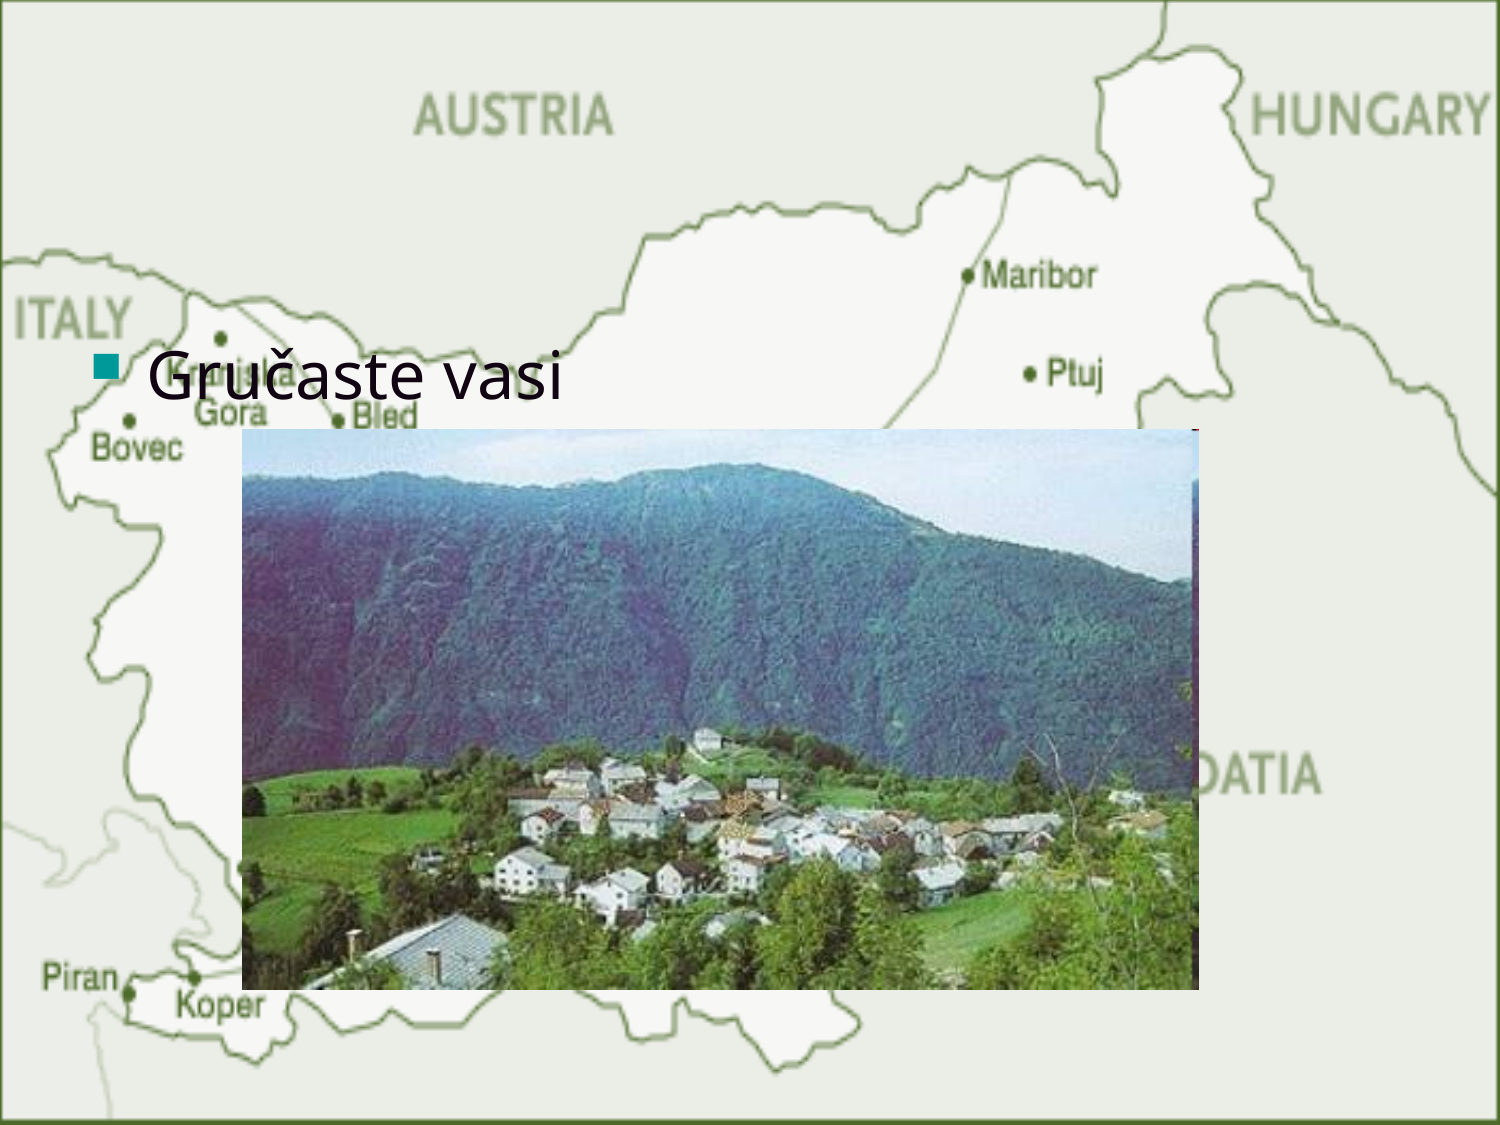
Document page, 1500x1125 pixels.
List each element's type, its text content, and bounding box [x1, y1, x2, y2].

picture [0, 0, 1500, 1125]
list Gručaste vasi [75, 324, 1425, 1000]
